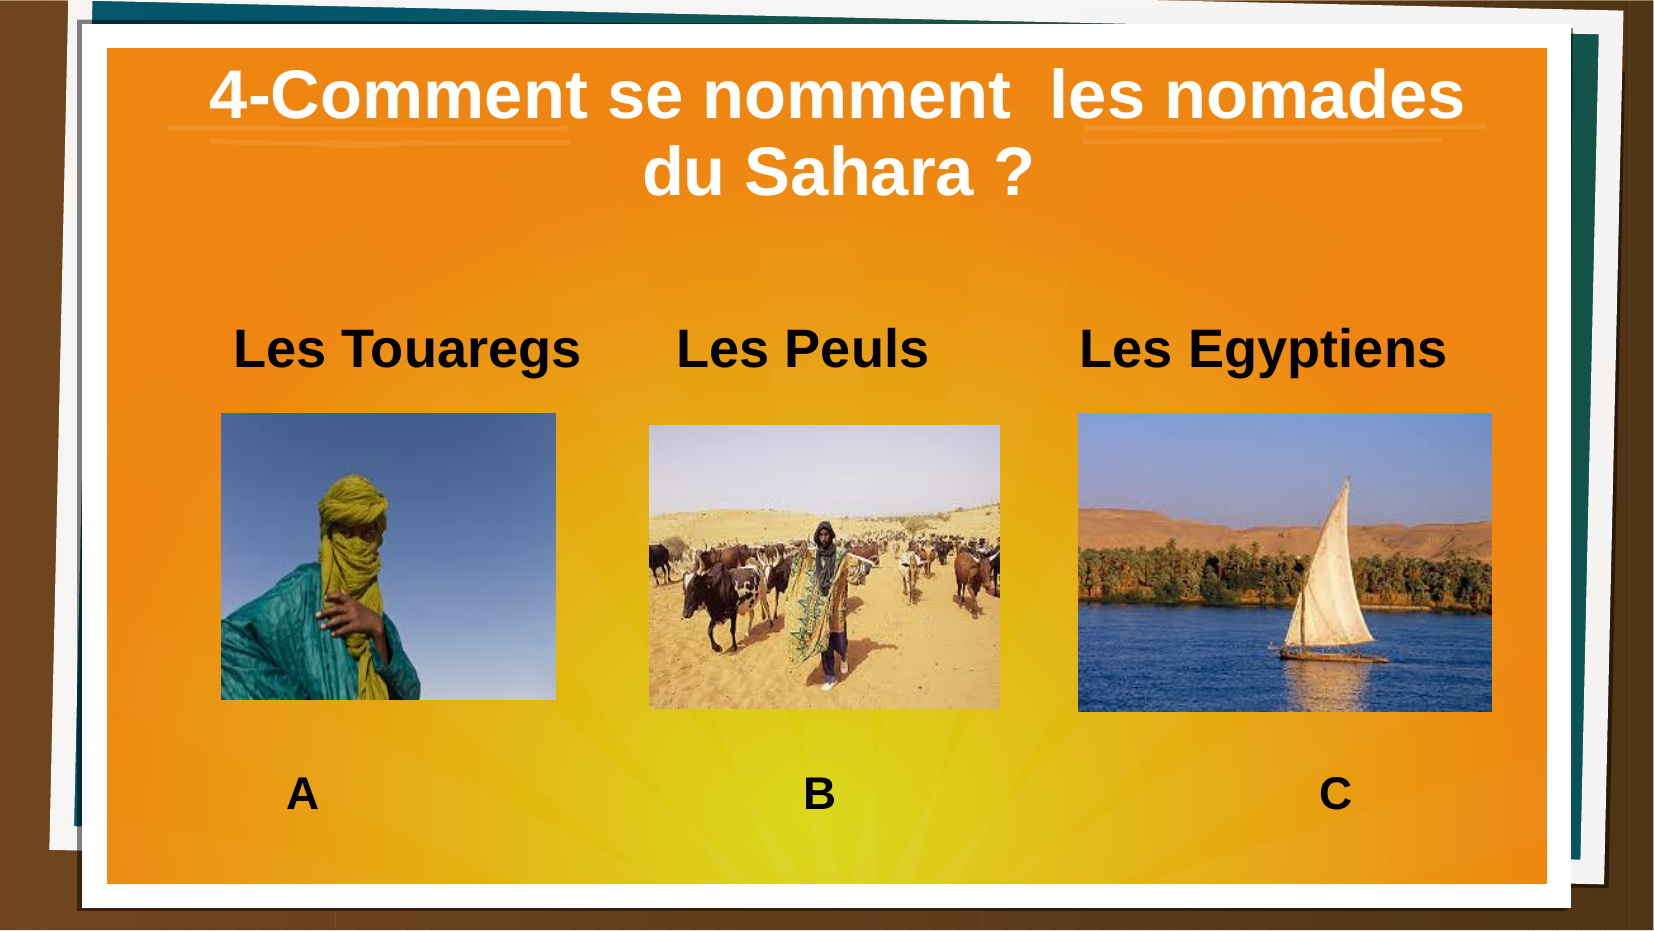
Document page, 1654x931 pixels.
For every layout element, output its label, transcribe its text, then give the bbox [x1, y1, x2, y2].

list Les Touaregs Les Peuls Les Egyptiens [162, 318, 1492, 815]
picture [1078, 413, 1492, 712]
title 4-Comment se nomment les nomades du Sahara ? [177, 0, 1501, 287]
text_box A B C [271, 760, 1368, 827]
picture [221, 413, 556, 700]
picture [649, 425, 1000, 709]
